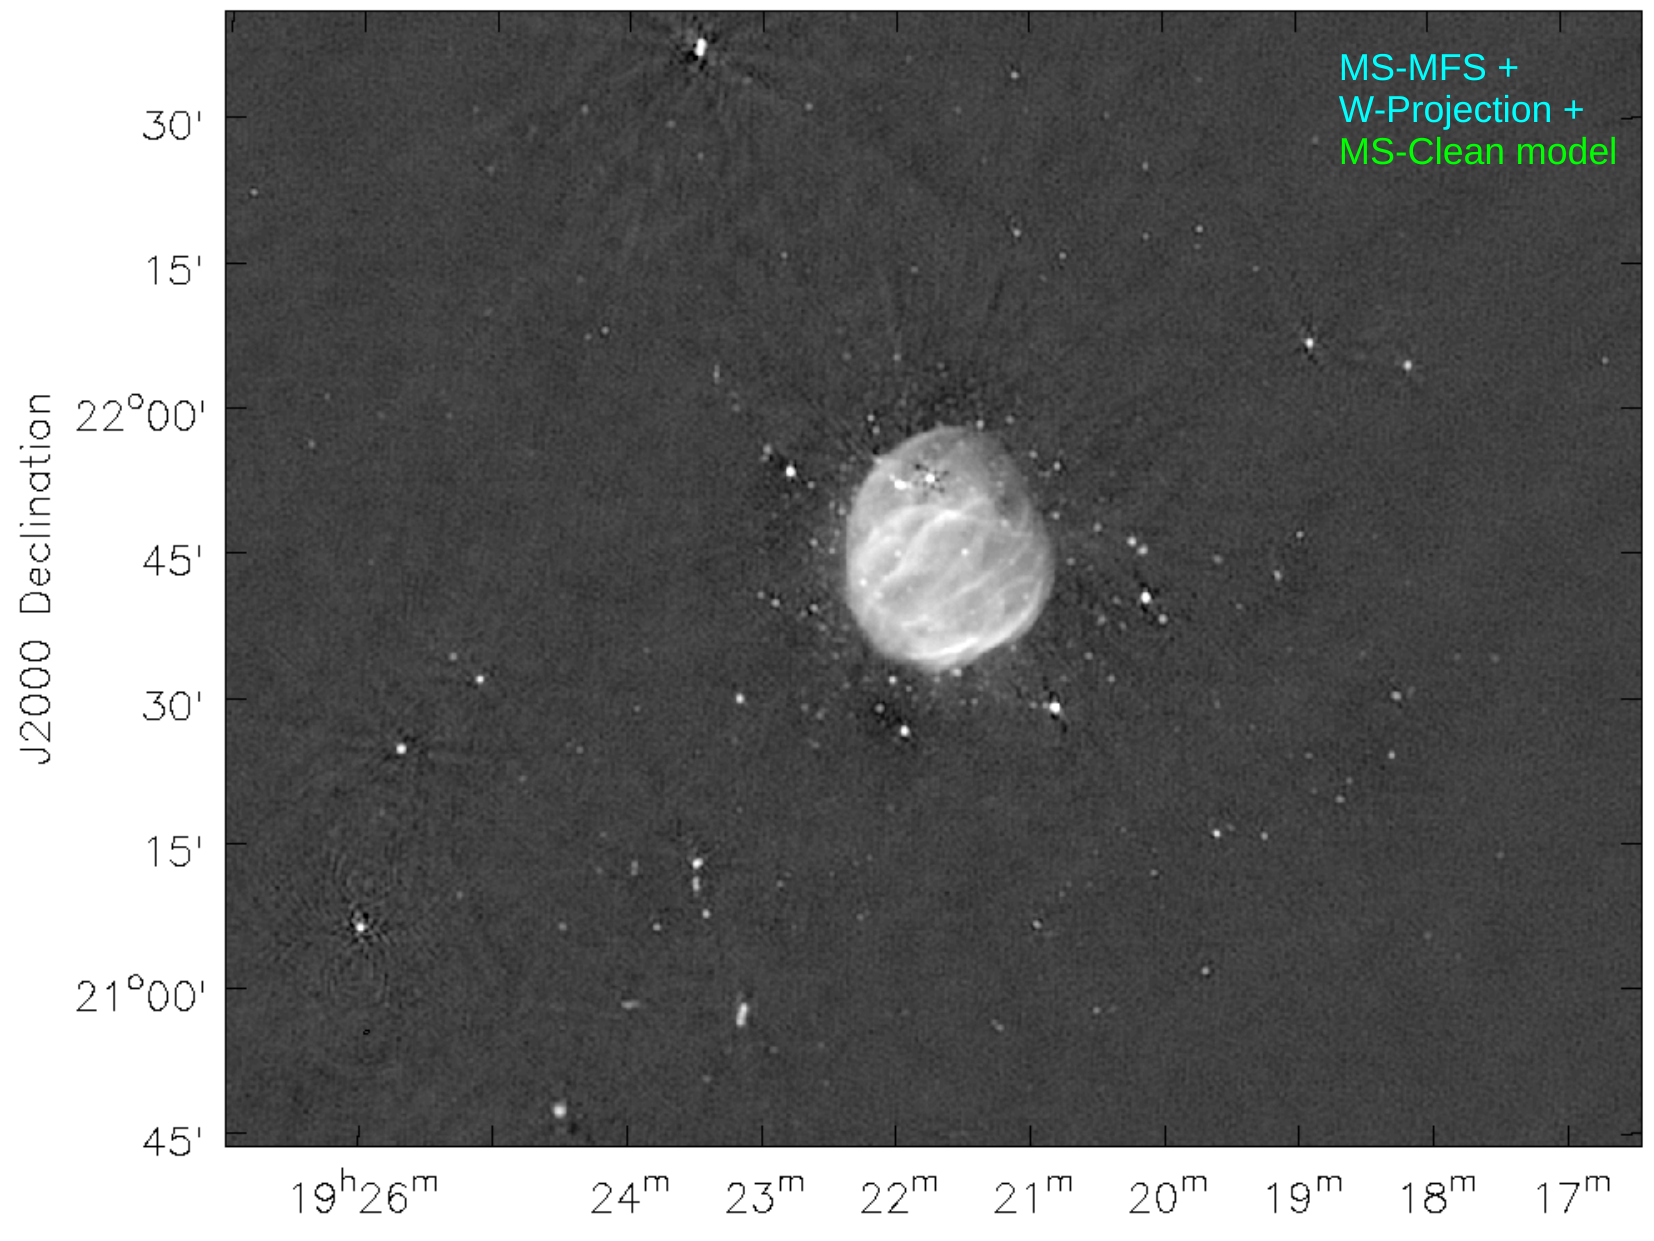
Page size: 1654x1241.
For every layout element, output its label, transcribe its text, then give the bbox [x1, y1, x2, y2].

picture [0, 0, 1653, 1241]
text_box MS-MFS + W-Projection + MS-Clean model [1324, 39, 1637, 180]
